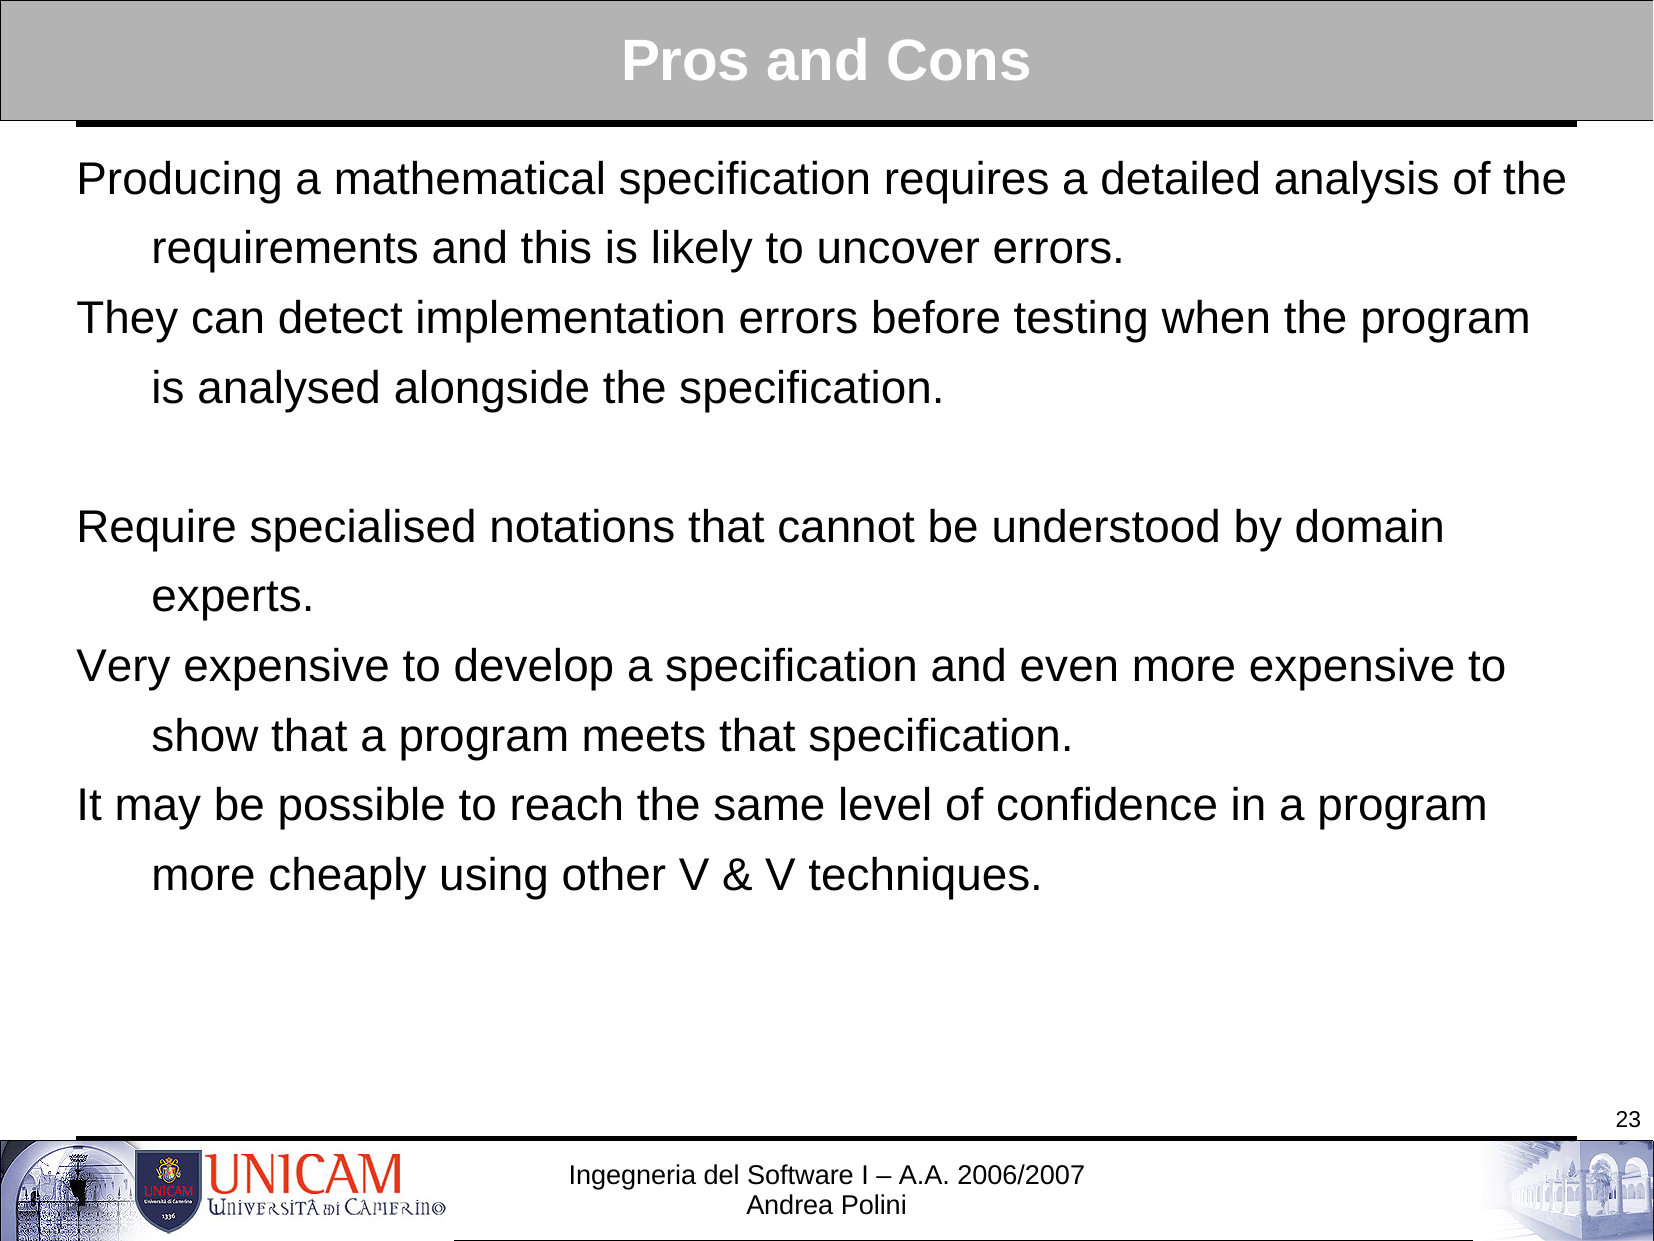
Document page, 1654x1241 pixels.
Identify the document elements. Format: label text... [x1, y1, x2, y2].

picture [1473, 1141, 1654, 1241]
list Producing a mathematical specification requires a detailed analysis of the requirements and this is likely to uncover errors. They can detect implementation errors before testing when the program is analysed alongside the specification. Require specialised notations that cannot be understood by domain experts. Very expensive to develop a specification and even more expensive to show that a program meets that specification. It may be possible to reach the same level of confidence in a program more cheaply using other V & V techniques. [76, 152, 1577, 1103]
title Pros and Cons [0, 0, 1653, 121]
picture [0, 1141, 454, 1241]
